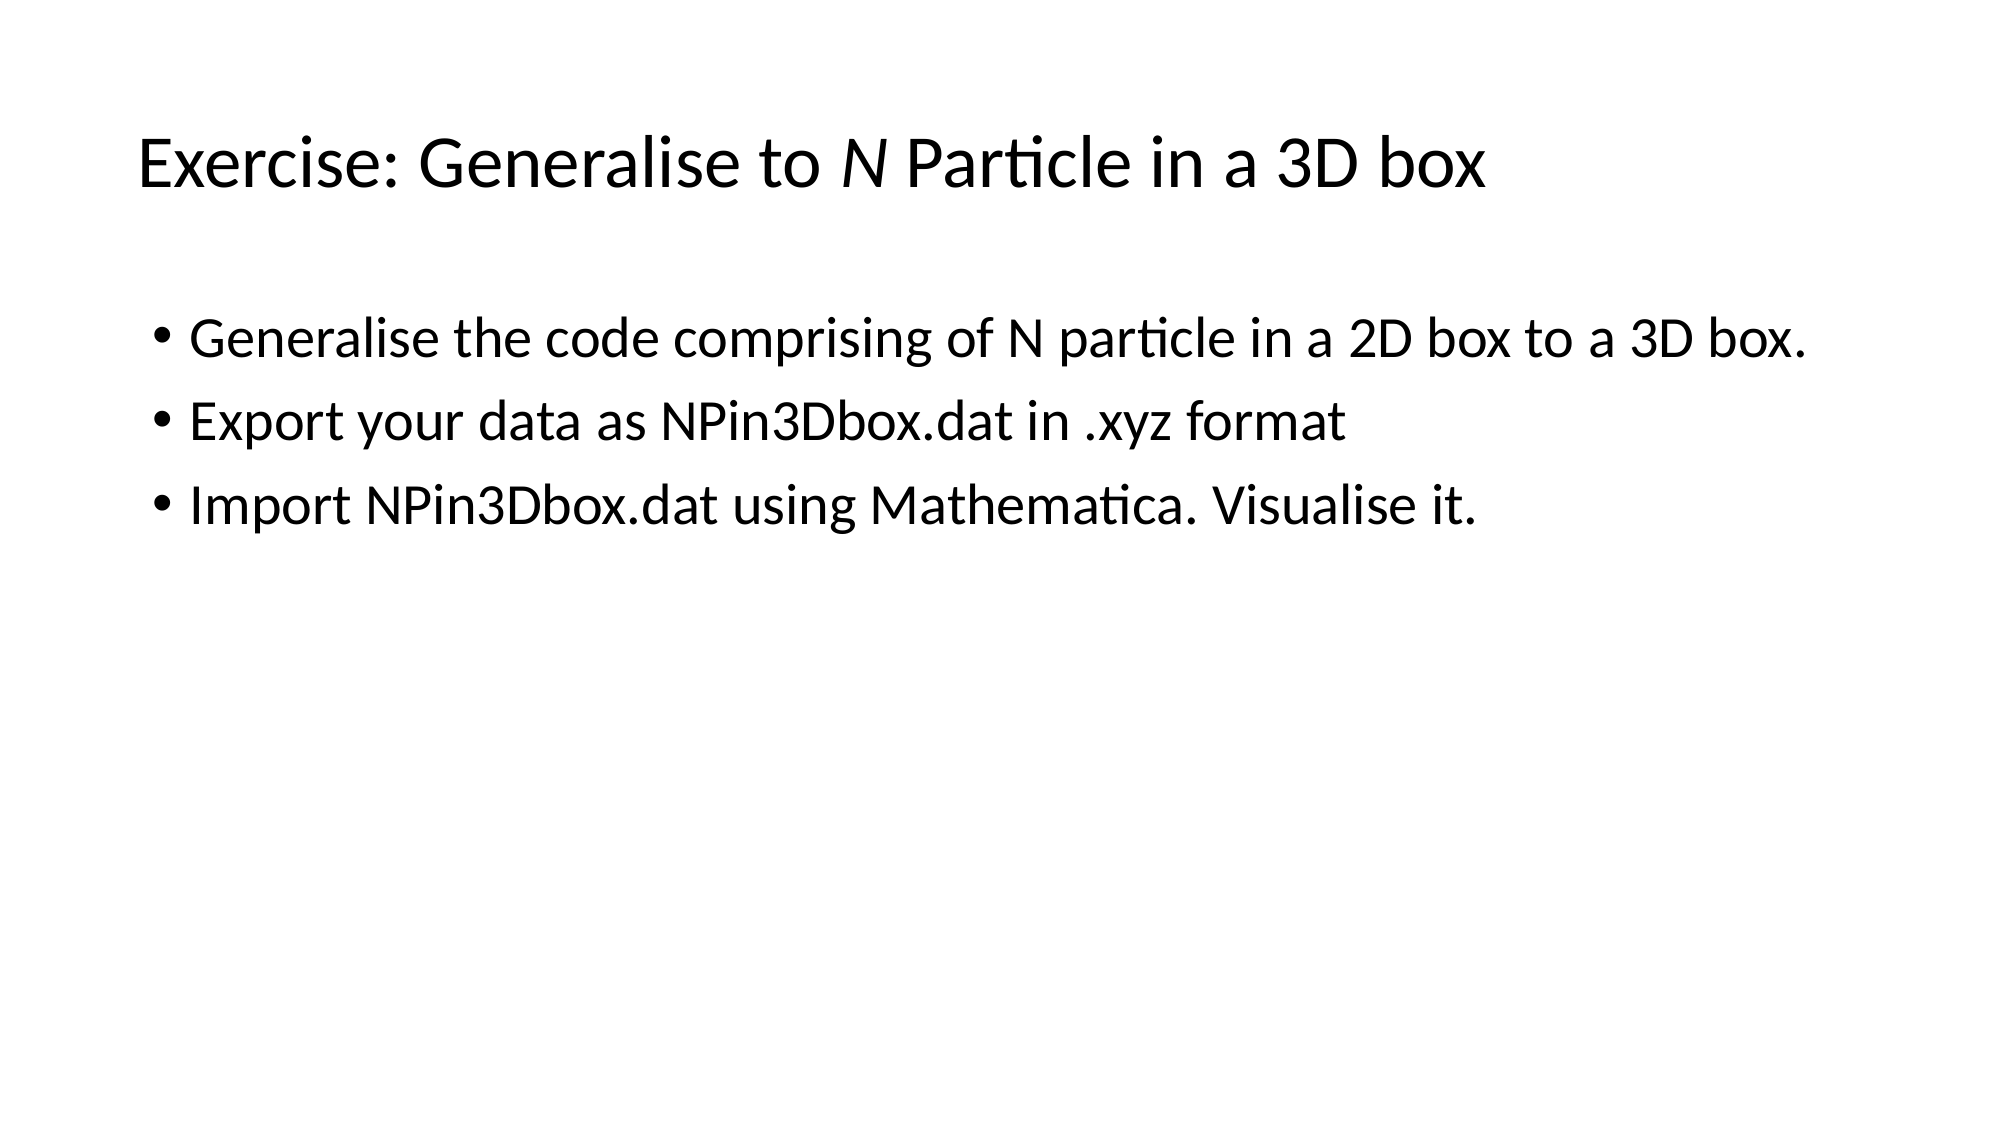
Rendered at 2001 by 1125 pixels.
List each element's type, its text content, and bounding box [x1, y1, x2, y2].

title Exercise: Generalise to N Particle in a 3D box [137, 59, 1863, 278]
list Generalise the code comprising of N particle in a 2D box to a 3D box. Export your data as NPin3Dbox.dat in .xyz format Import NPin3Dbox.dat using Mathematica. Visualise it. [137, 299, 1863, 1014]
